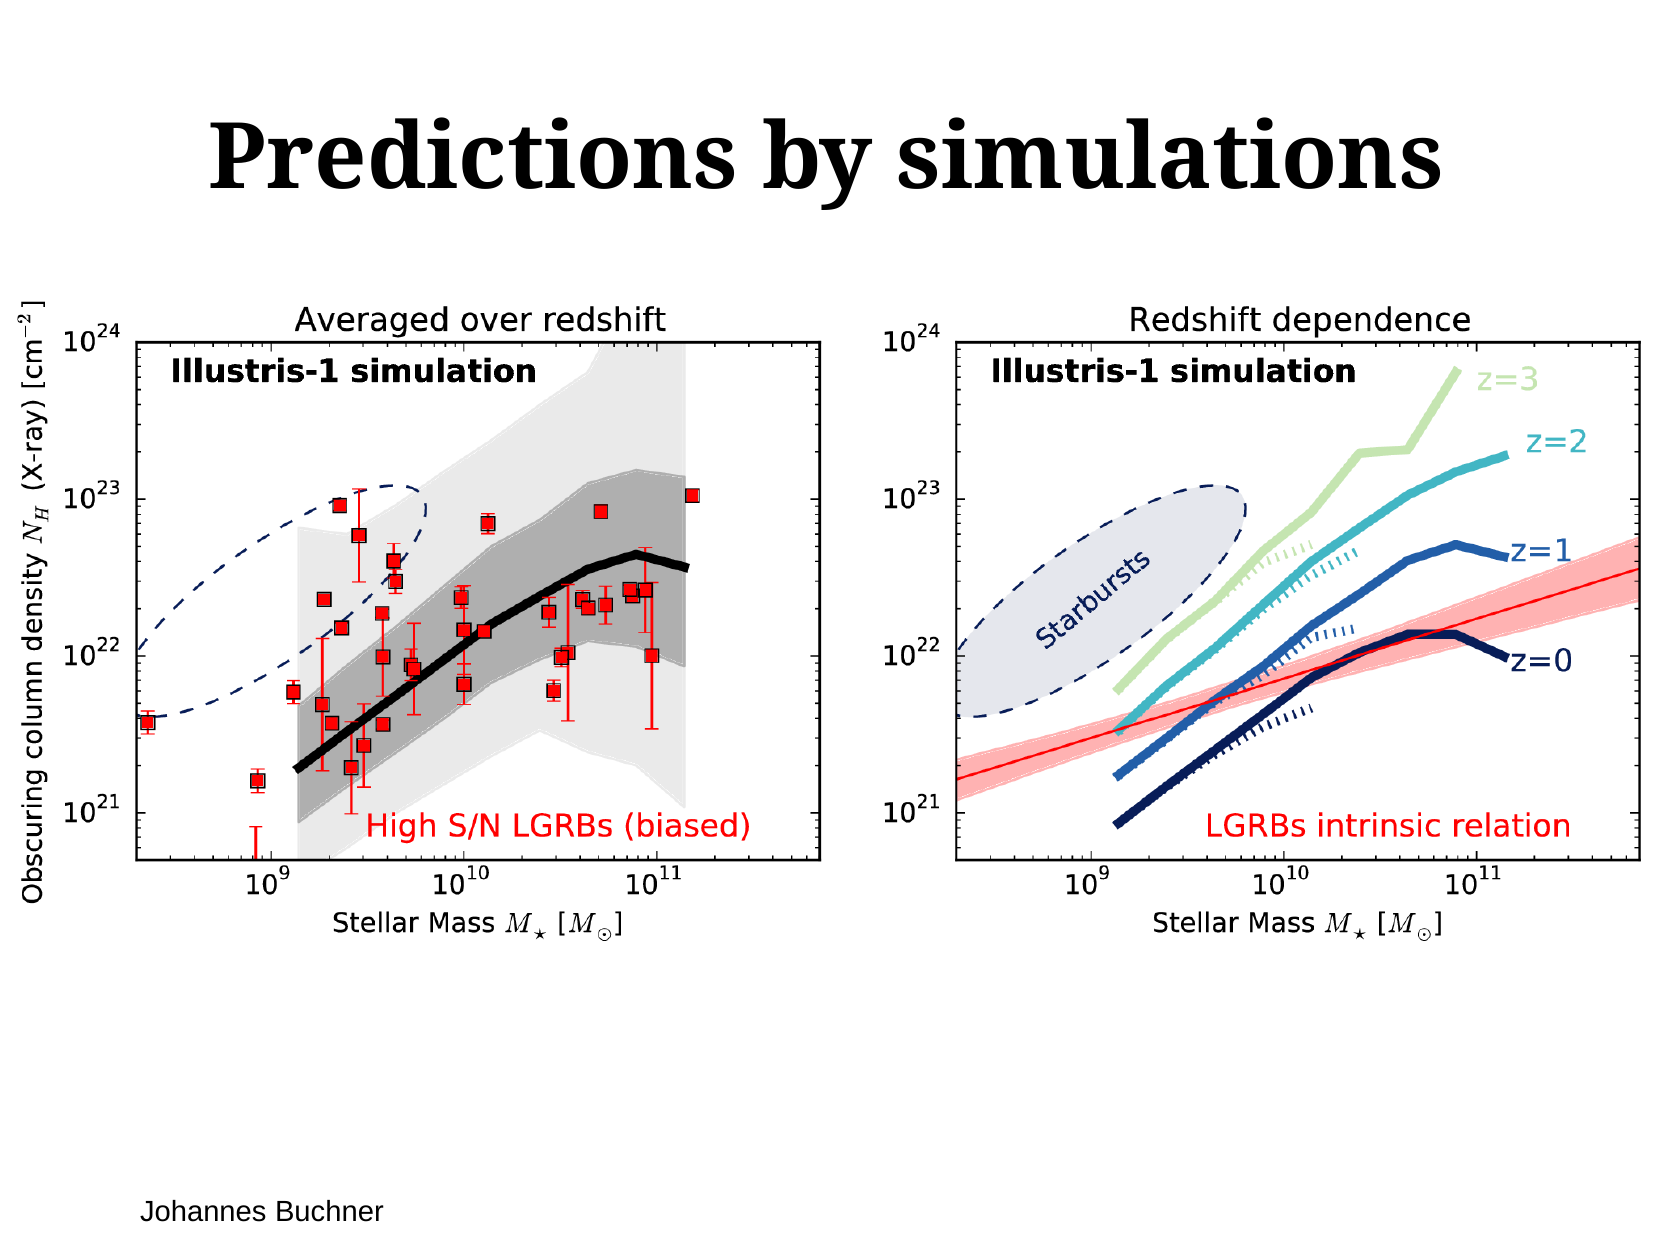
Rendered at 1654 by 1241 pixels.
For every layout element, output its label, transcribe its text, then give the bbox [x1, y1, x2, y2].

picture [1, 281, 1654, 959]
title Predictions by simulations [82, 49, 1571, 257]
